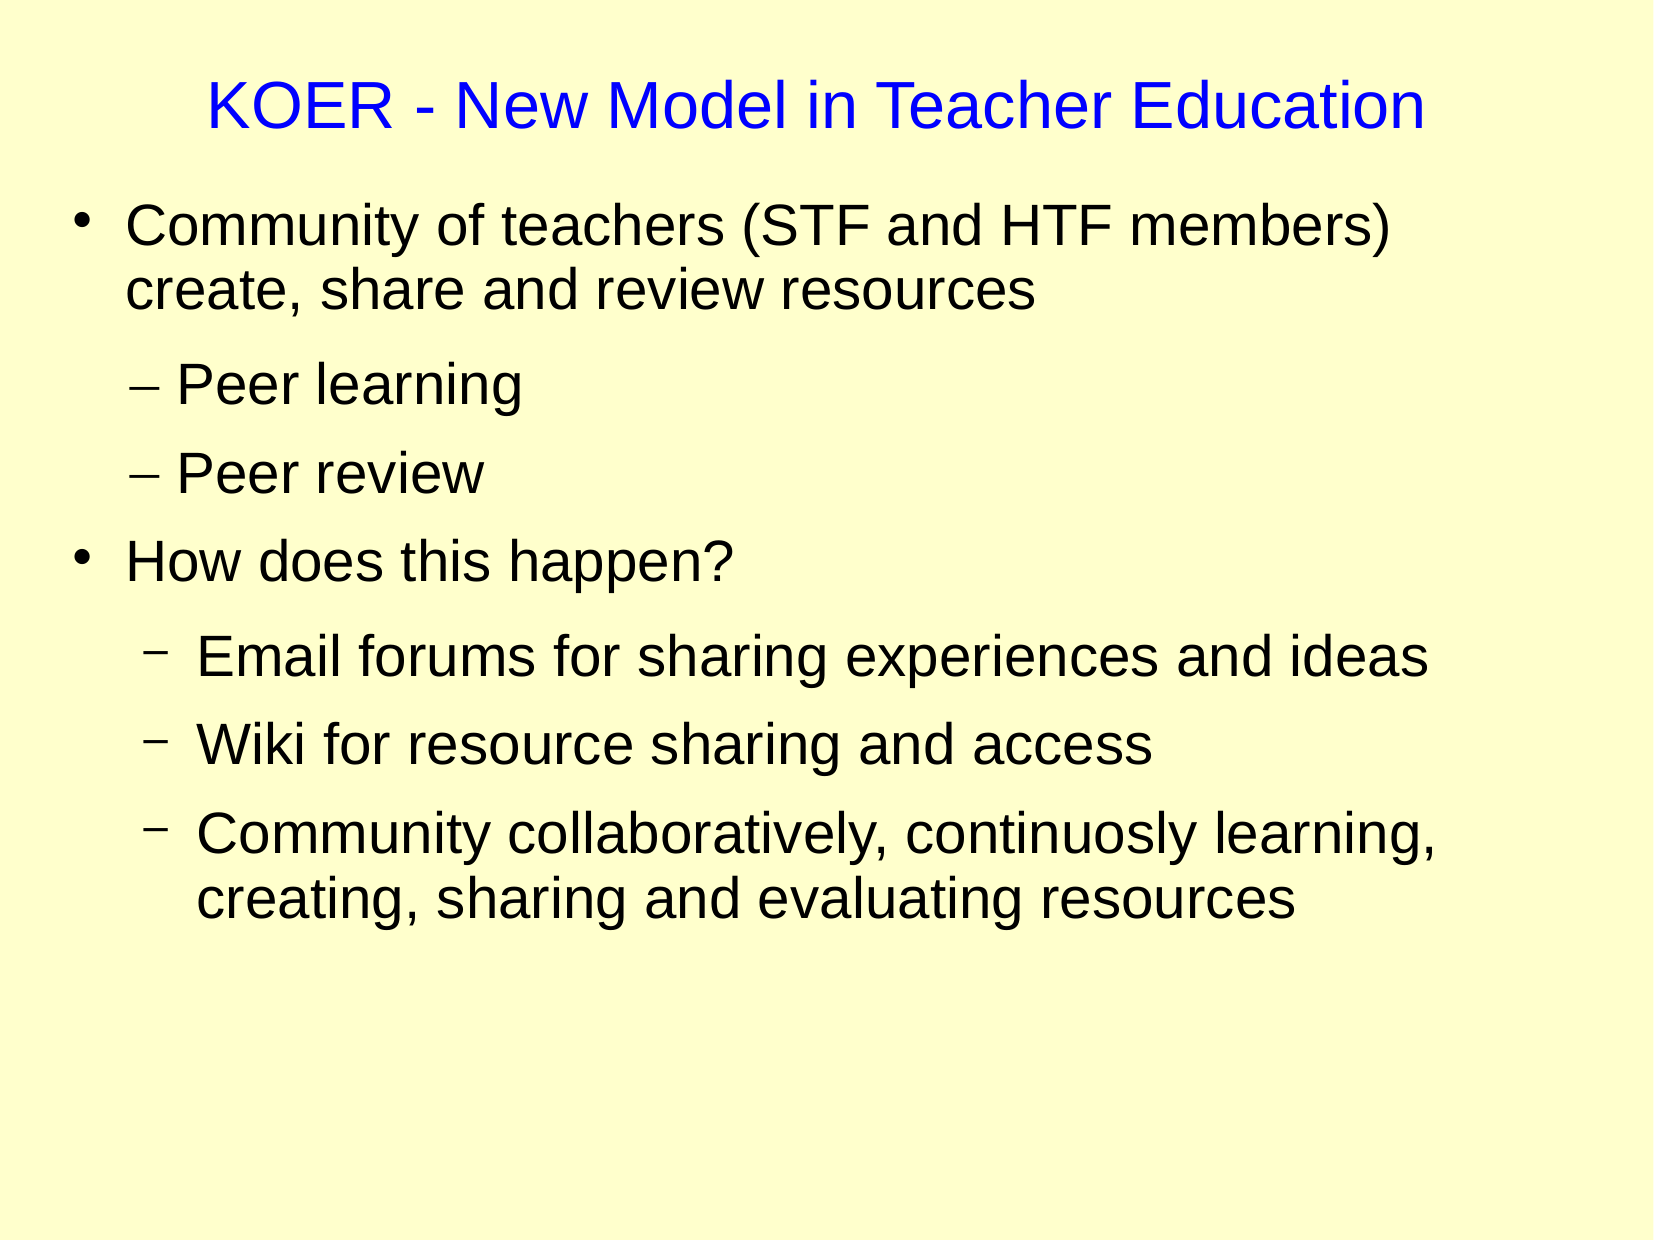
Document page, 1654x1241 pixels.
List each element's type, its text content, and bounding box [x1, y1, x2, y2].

title KOER - New Model in Teacher Education [82, 43, 1571, 166]
list Community of teachers (STF and HTF members) create, share and review resources Peer learning Peer review How does this happen? Email forums for sharing experiences and ideas Wiki for resource sharing and access Community collaboratively, continuosly learning, creating, sharing and evaluating resources [54, 189, 1571, 1176]
